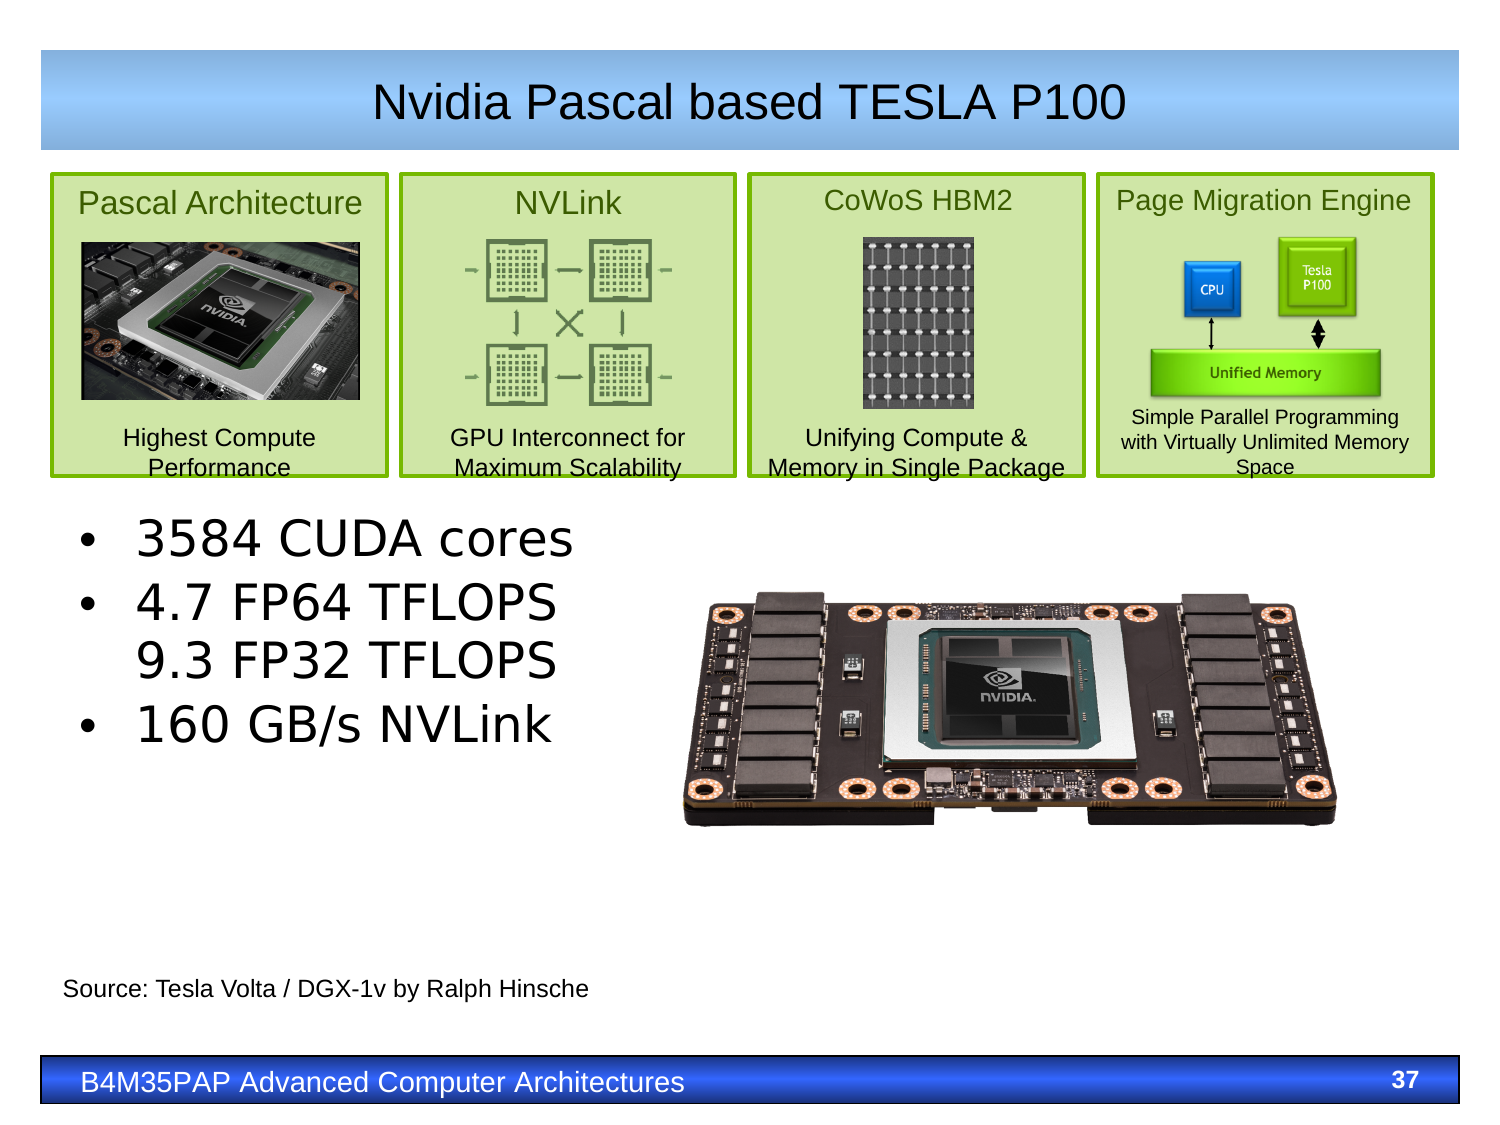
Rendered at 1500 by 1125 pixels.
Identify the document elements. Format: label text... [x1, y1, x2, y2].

text_box [461, 462, 468, 473]
text_box [774, 462, 781, 473]
text_box CoWoS HBM2 [744, 173, 1089, 222]
text_box Pascal Architecture [61, 173, 380, 222]
text_box Unifying Compute & Memory in Single Package [746, 413, 1087, 462]
text_box [749, 222, 1084, 413]
text_box Source: Tesla Volta / DGX-1v by Ralph Hinsche [47, 967, 606, 1011]
picture [465, 239, 672, 406]
text_box Page Migration Engine [1089, 173, 1439, 222]
text_box [635, 464, 642, 475]
text_box [52, 462, 387, 477]
text_box [401, 174, 736, 477]
title Nvidia Pascal based TESLA P100 [41, 50, 1459, 150]
text_box GPU Interconnect for Maximum Scalability [414, 413, 722, 462]
text_box Simple Parallel Programming with Virtually Unlimited Memory Space [1096, 396, 1435, 444]
text_box [52, 174, 387, 413]
text_box [1252, 464, 1258, 473]
picture [81, 242, 360, 400]
text_box [971, 462, 980, 467]
picture [1146, 234, 1384, 402]
text_box [749, 462, 1084, 477]
list 3584 CUDA cores 4.7 FP64 TFLOPS 9.3 FP32 TFLOPS 160 GB/s NVLink [64, 501, 860, 990]
text_box [1098, 444, 1433, 477]
text_box [151, 462, 160, 467]
text_box NVLink [408, 173, 728, 222]
text_box [1098, 222, 1433, 396]
picture [863, 237, 974, 409]
text_box Highest Compute Performance [52, 413, 387, 462]
picture [860, 573, 1406, 835]
